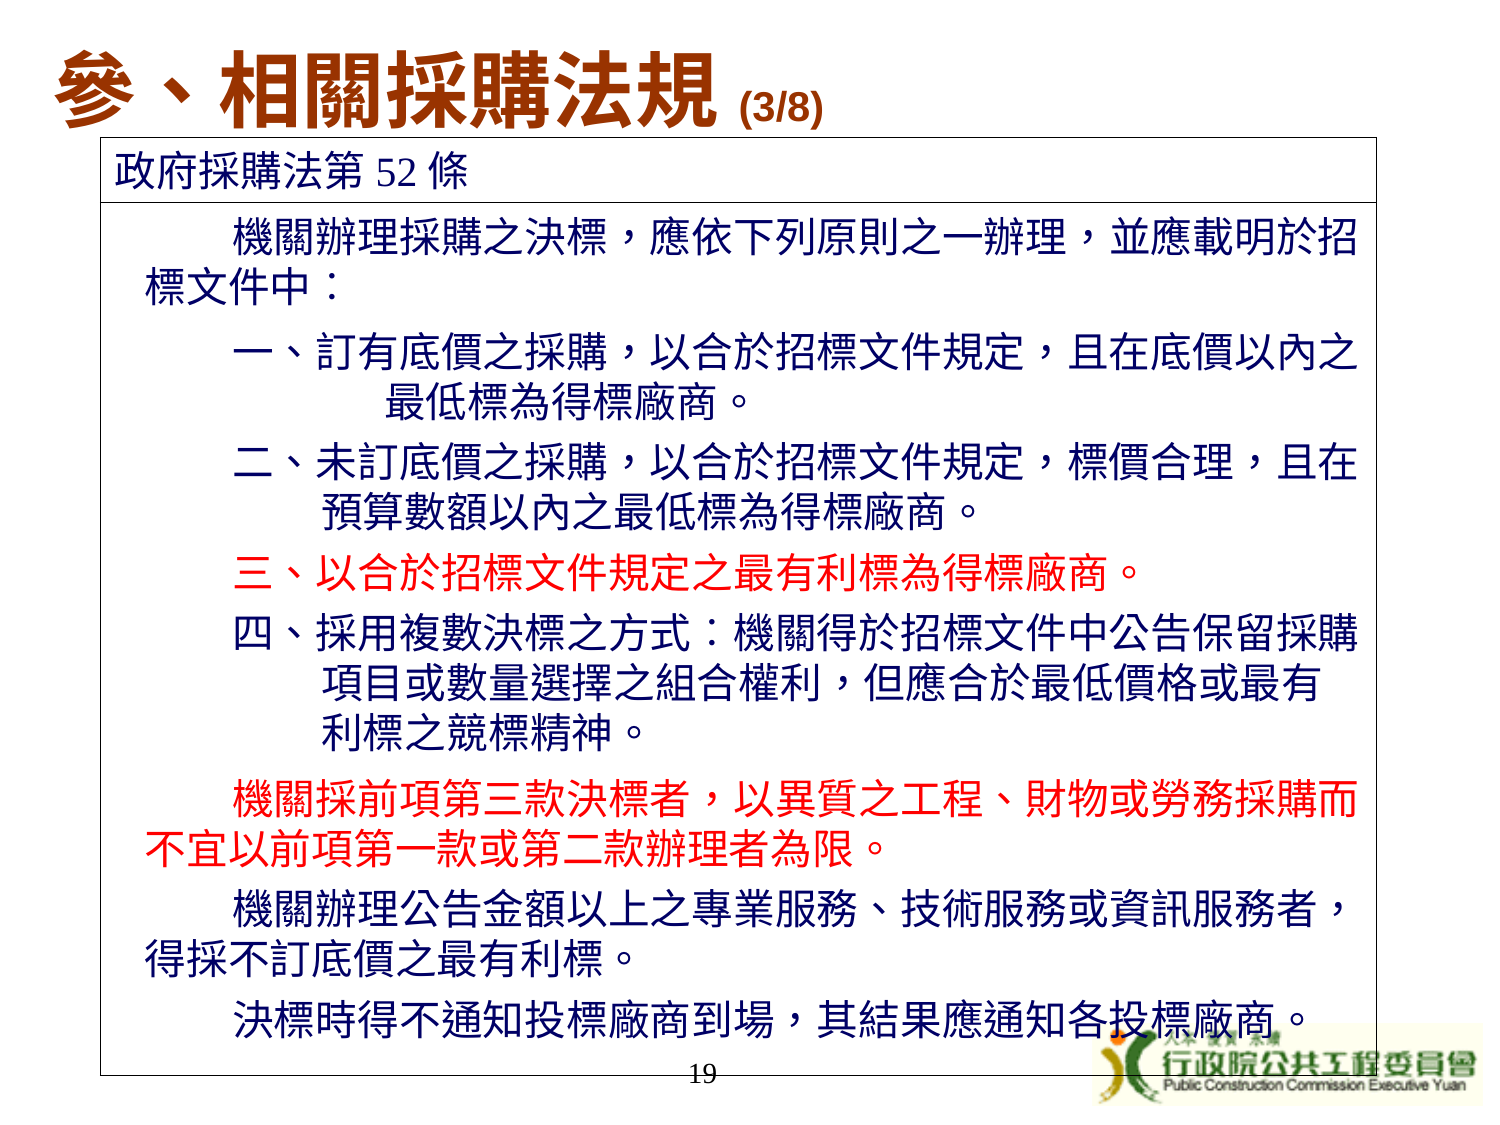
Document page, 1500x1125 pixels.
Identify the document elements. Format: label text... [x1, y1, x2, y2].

table_header 政府採購法第52條 [101, 138, 1376, 202]
table_cell 機關採前項第三款決標者，以異質之工程、財物或勞務採購而不宜以前項第一款或第二款辦理者為限。 機關辦理公告金額以上之專業服務、技術服務或資訊服務者，得採不訂底價之最有利標。 決標時得不通知投標廠商到場，其結果應通知各投標廠商。 [101, 765, 1376, 1075]
title 參、相關採購法規(3/8) [37, 25, 1461, 152]
picture [1092, 1023, 1483, 1106]
table_cell 一、訂有底價之採購，以合於招標文件規定，且在底價以內之 最低標為得標廠商。 二、未訂底價之採購，以合於招標文件規定，標價合理，且在預算數額以內之最低標為得標廠商。 三、以合於招標文件規定之最有利標為得標廠商。 四、採用複數決標之方式︰機關得於招標文件中公告保留採購項目或數量選擇之組合權利，但應合於最低價格或最有利標之競標精神。 [101, 318, 1376, 765]
text_box <編號> [643, 1076, 762, 1098]
table_cell 機關辦理採購之決標，應依下列原則之一辦理，並應載明於招標文件中︰ [101, 203, 1376, 318]
